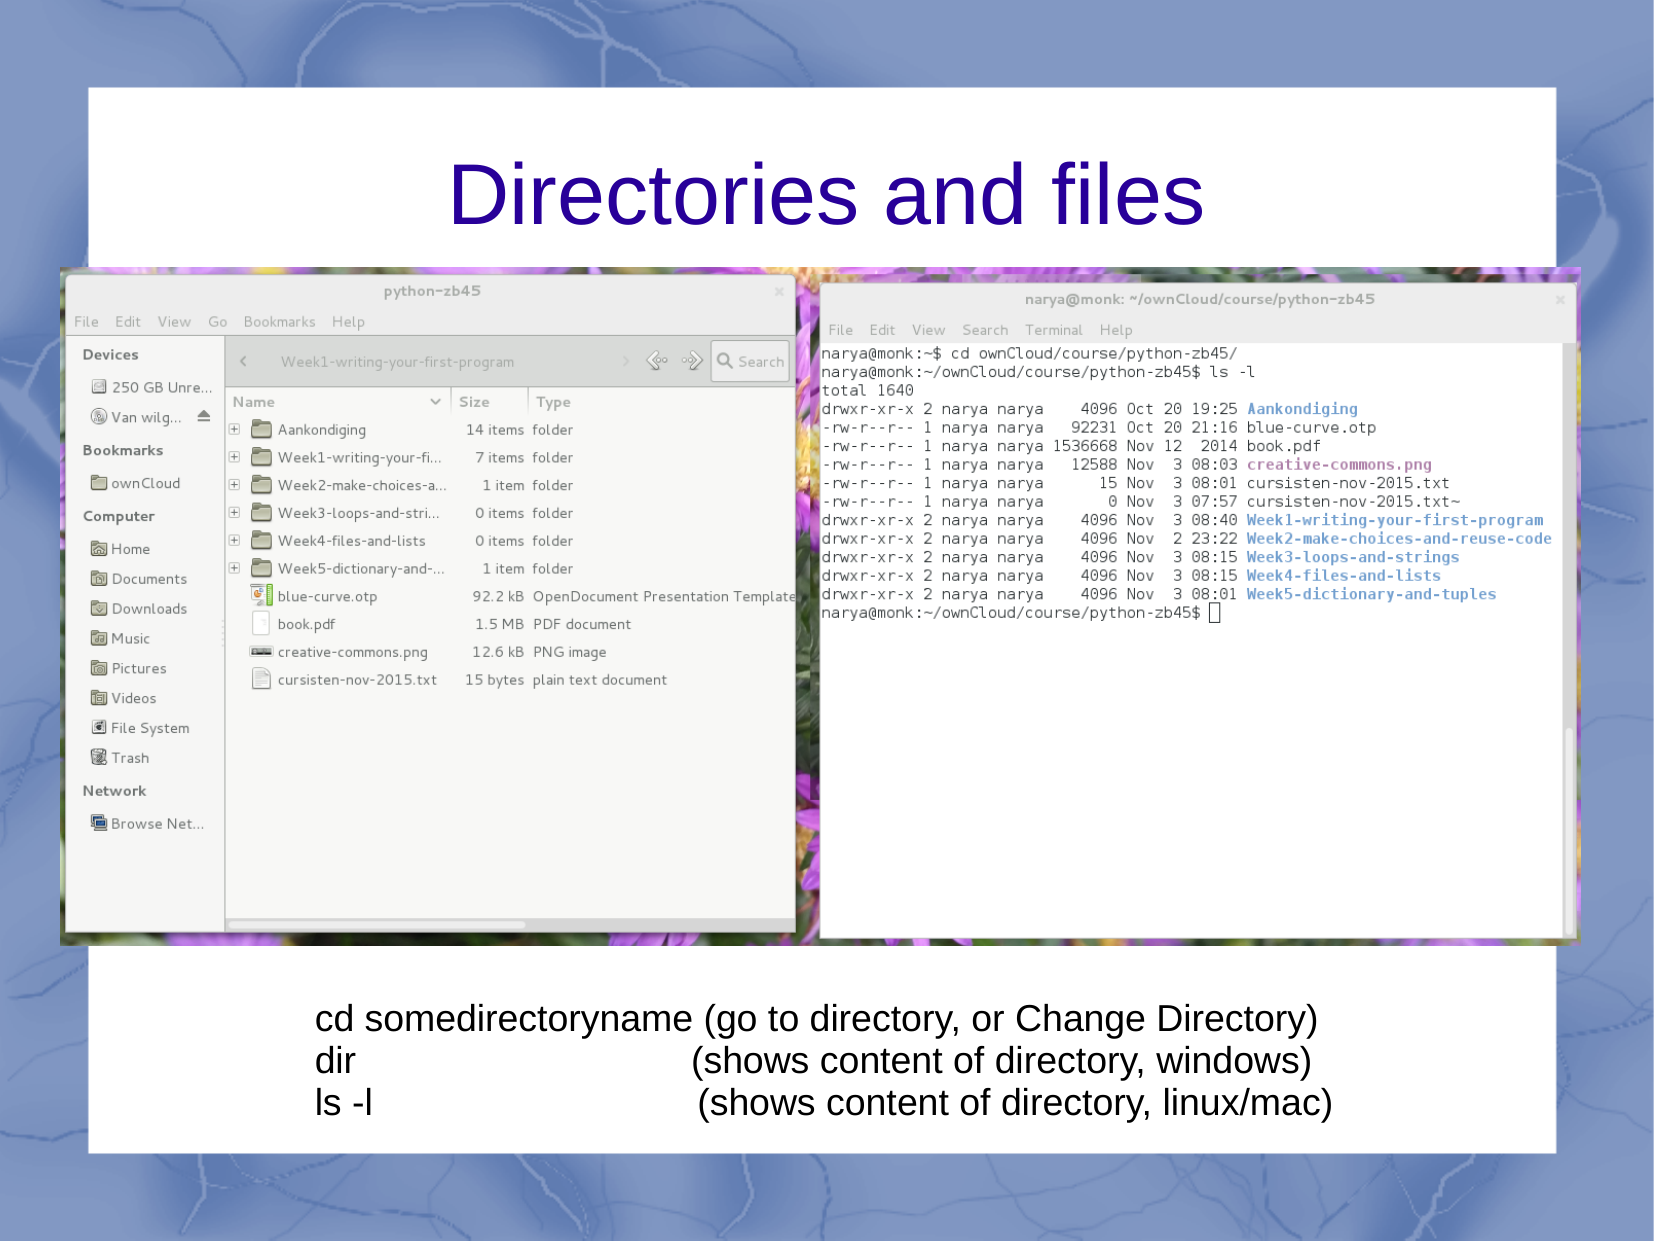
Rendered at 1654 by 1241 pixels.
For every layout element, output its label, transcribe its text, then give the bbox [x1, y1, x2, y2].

title Directories and files [118, 90, 1536, 267]
picture [0, 0, 1654, 1241]
text_box cd somedirectoryname (go to directory, or Change Directory) dir (shows content of directory, windows) ls -l (shows content of directory, linux/mac) [300, 990, 1349, 1131]
